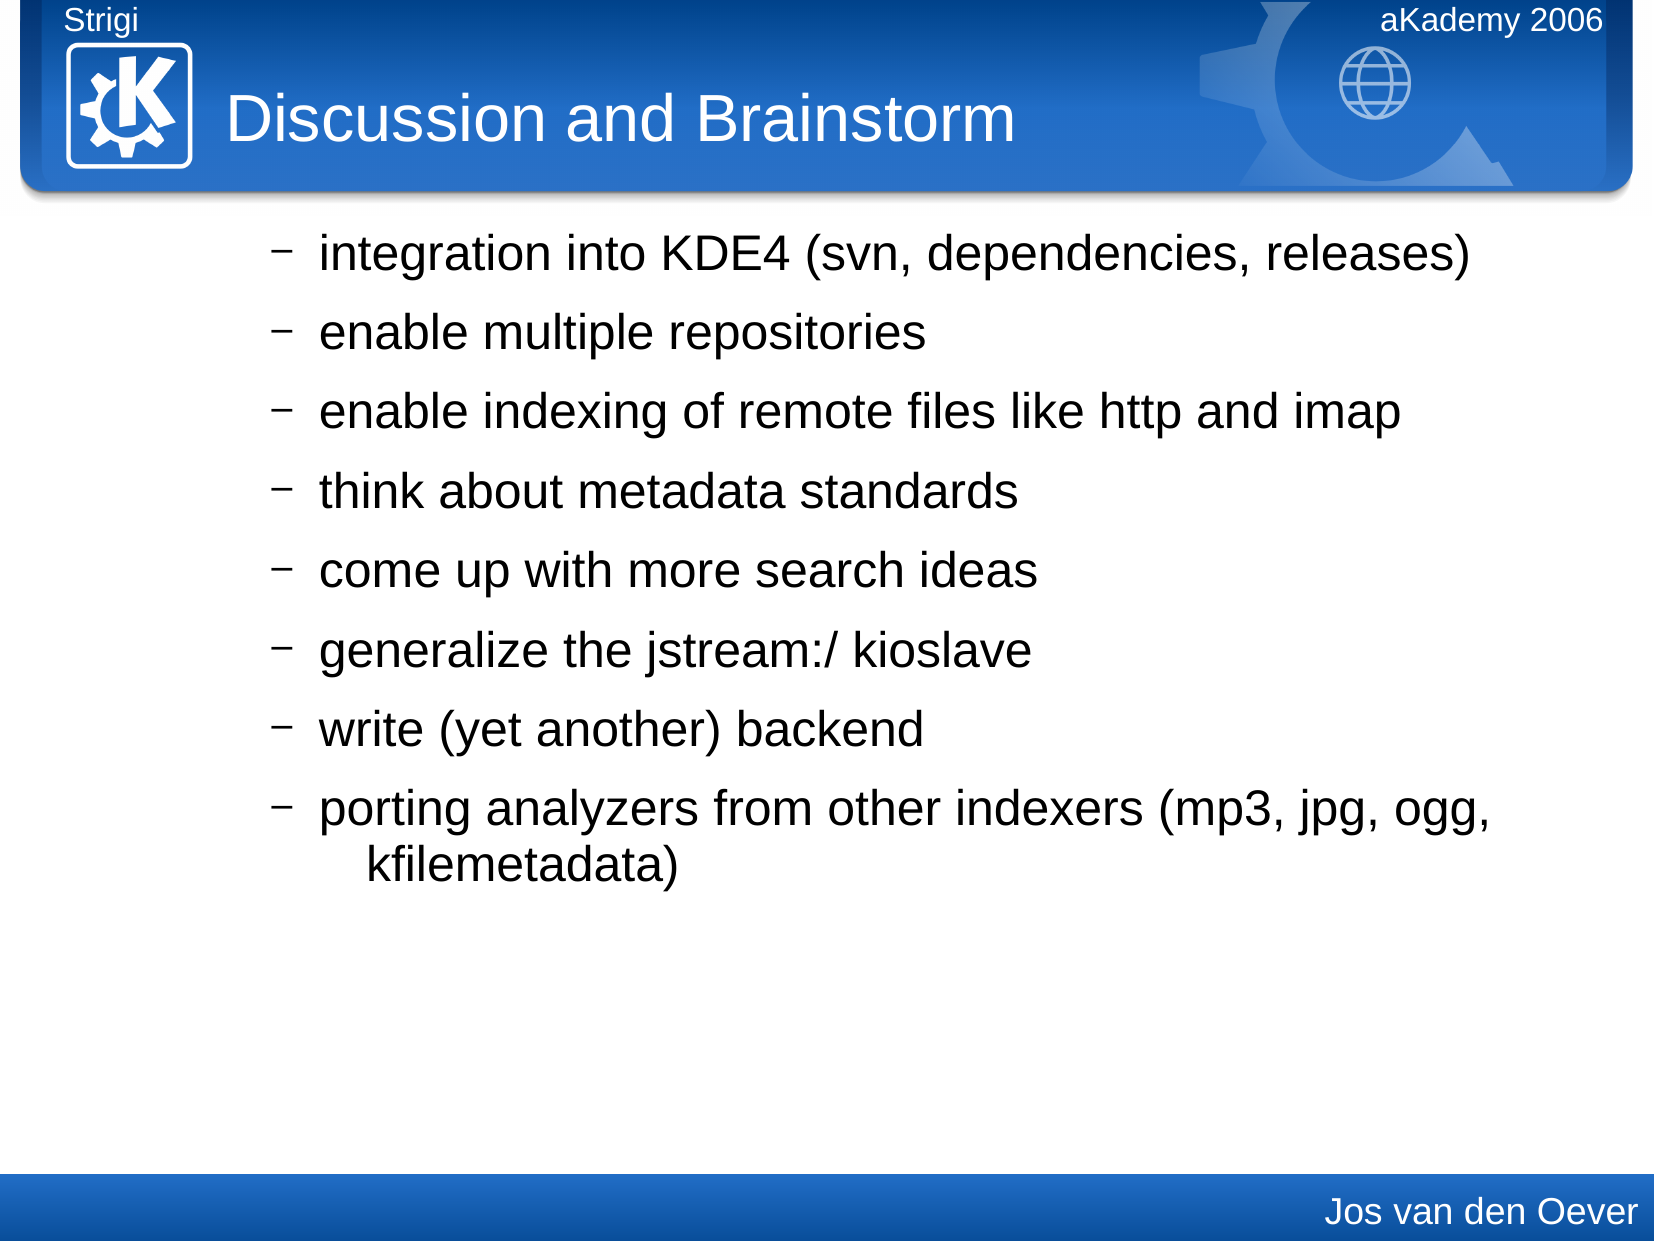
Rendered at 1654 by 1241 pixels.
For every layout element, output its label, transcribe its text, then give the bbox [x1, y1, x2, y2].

list integration into KDE4 (svn, dependencies, releases) enable multiple repositories enable indexing of remote files like http and imap think about metadata standards come up with more search ideas generalize the jstream:/ kioslave write (yet another) backend porting analyzers from other indexers (mp3, jpg, ogg, kfilemetadata) [82, 225, 1571, 1109]
title Discussion and Brainstorm [225, 49, 1571, 188]
picture [0, 0, 1652, 216]
